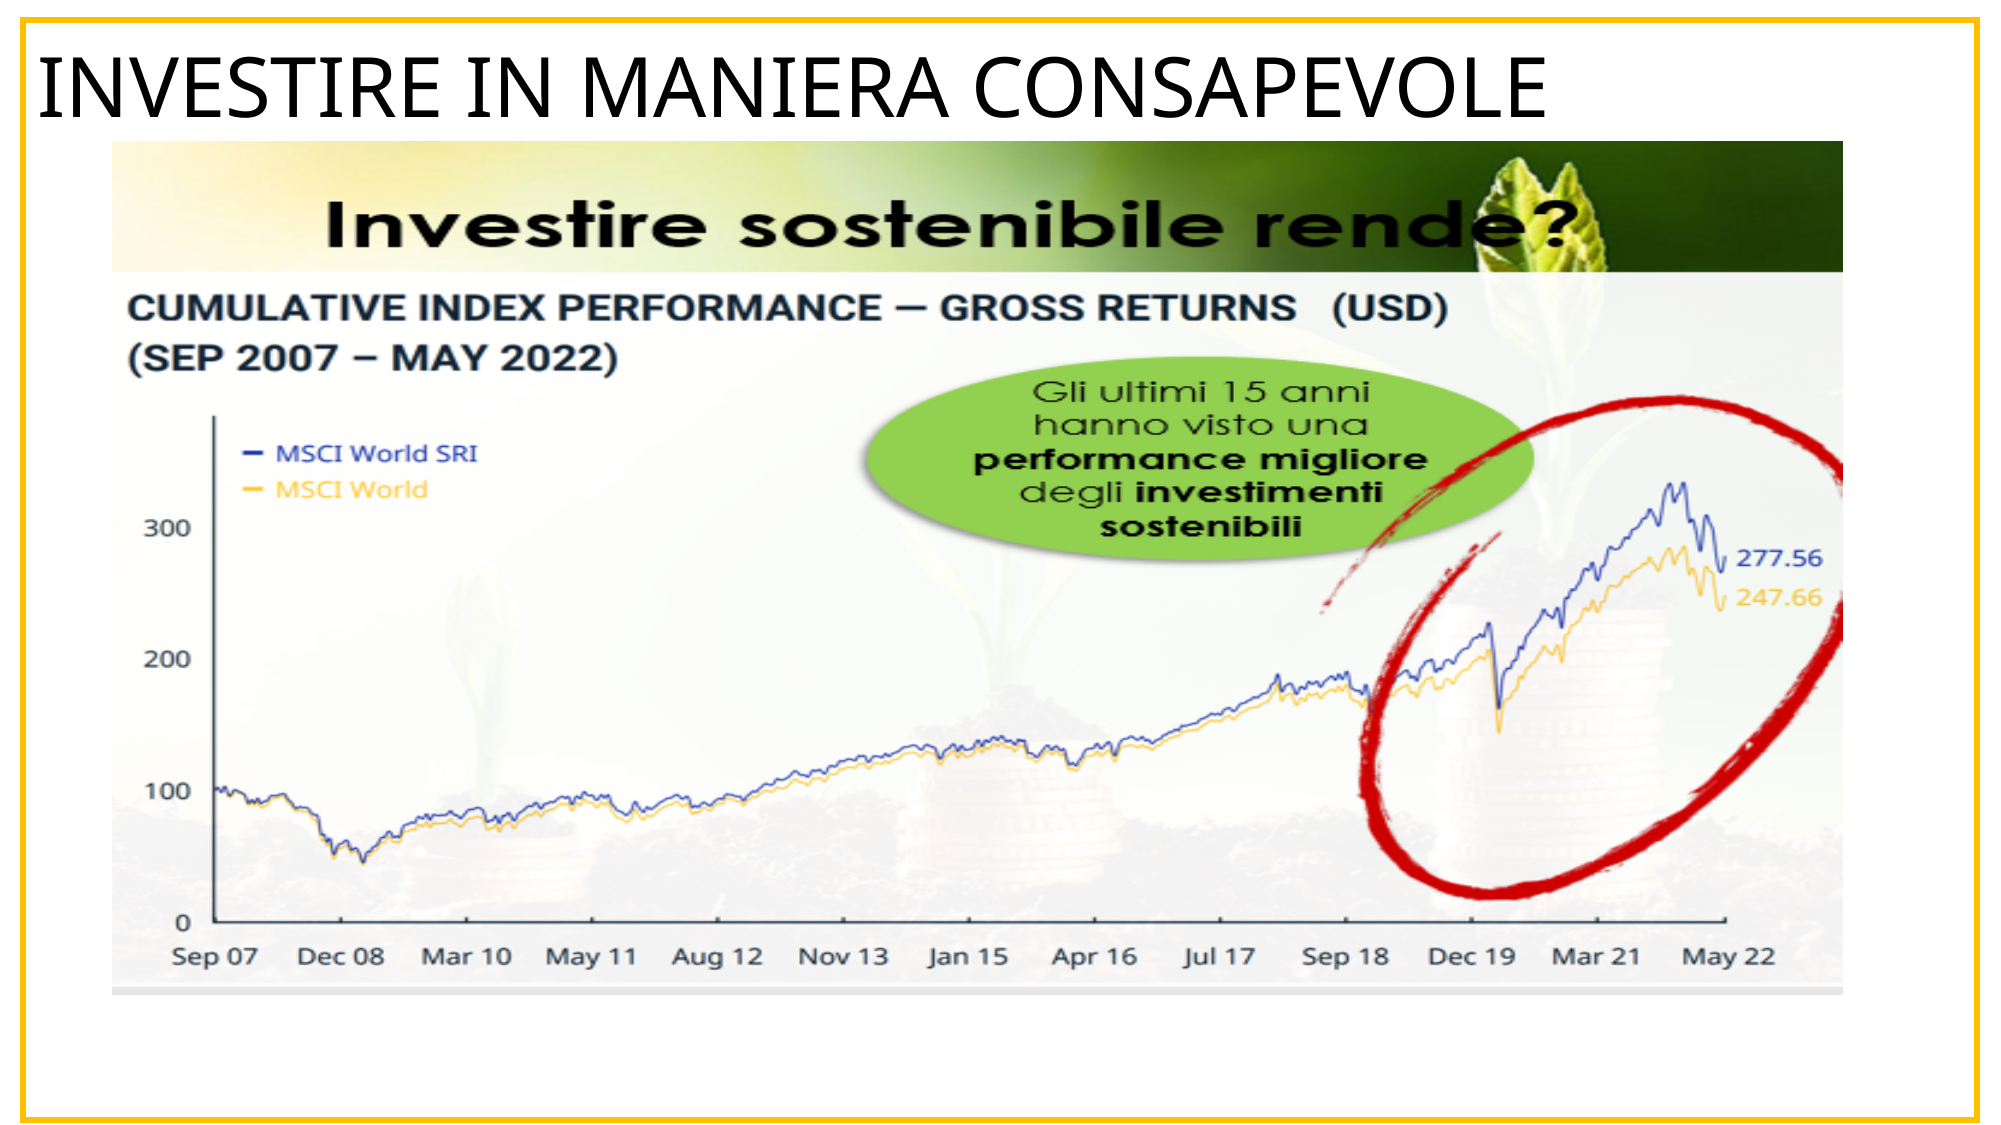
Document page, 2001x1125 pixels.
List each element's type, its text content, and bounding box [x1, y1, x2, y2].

picture [112, 141, 1843, 995]
text_box INVESTIRE IN MANIERA CONSAPEVOLE [22, 20, 1978, 1107]
